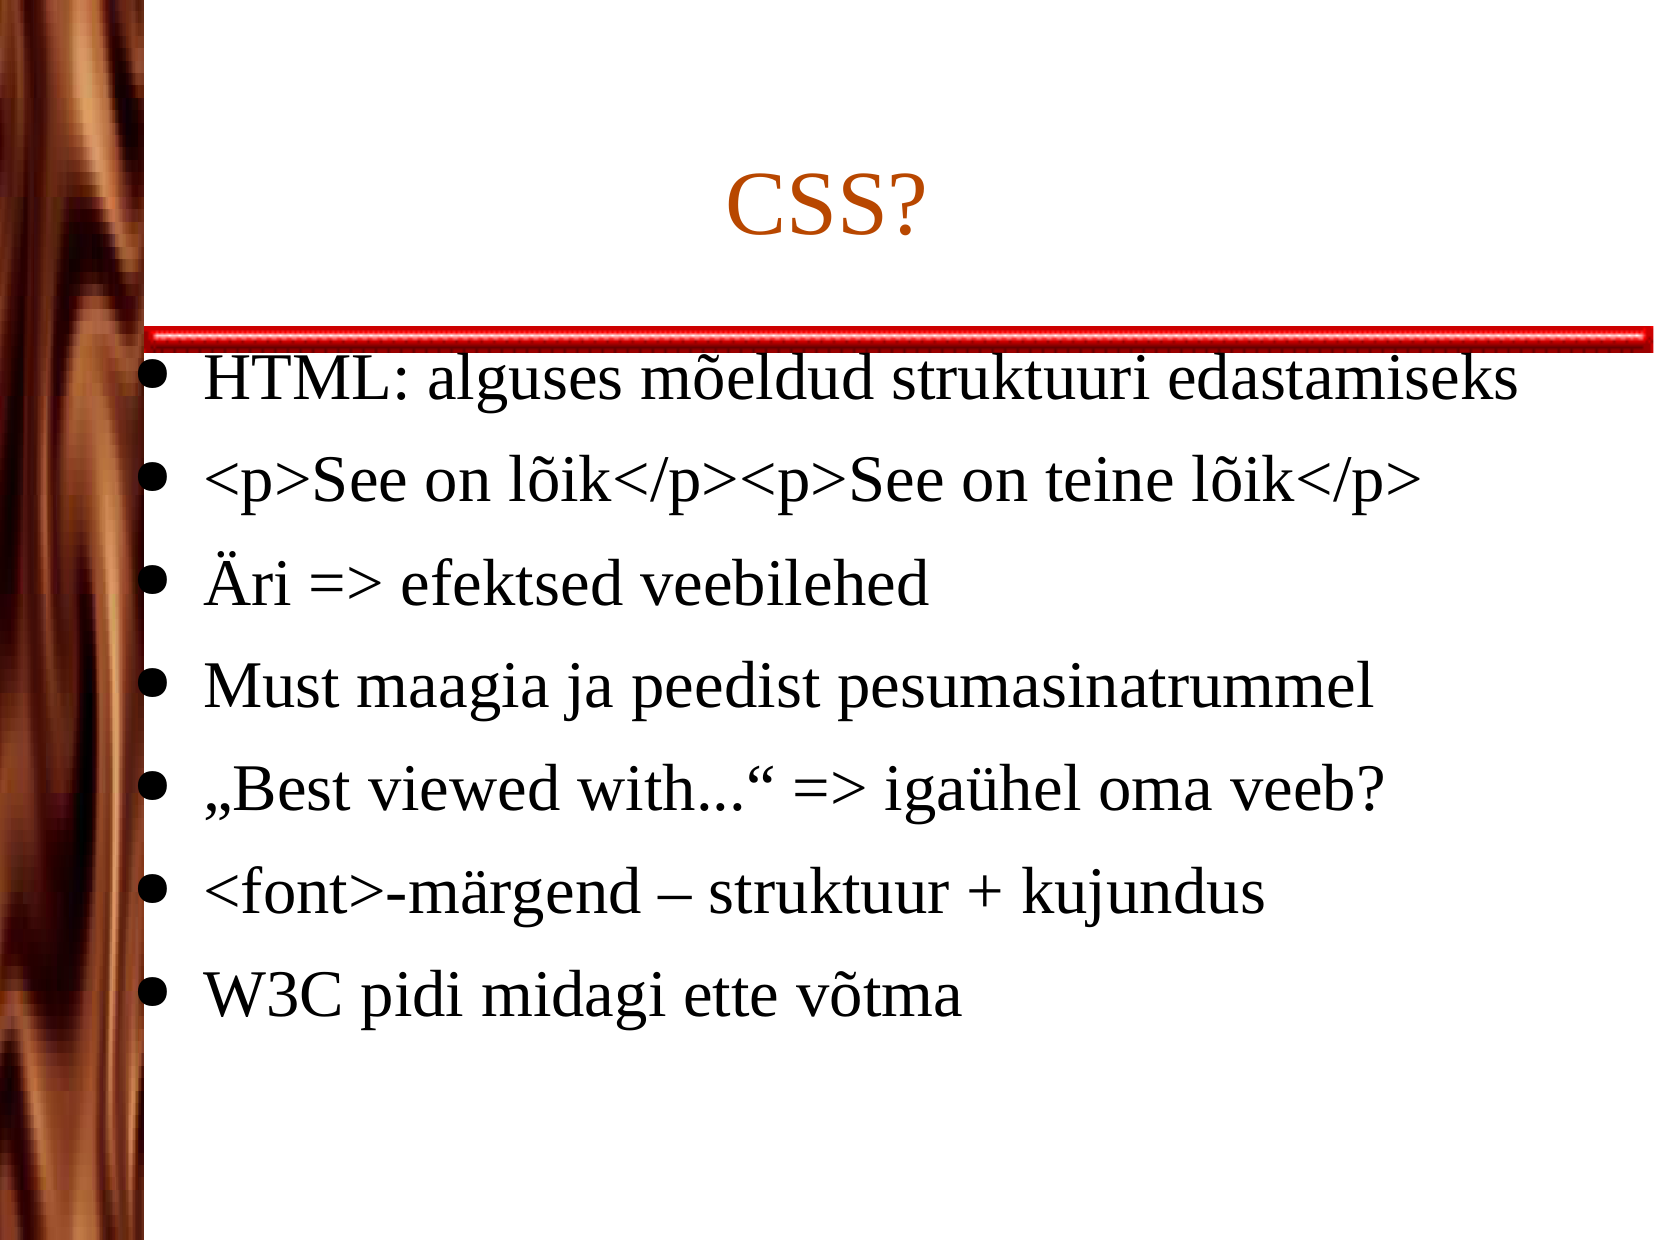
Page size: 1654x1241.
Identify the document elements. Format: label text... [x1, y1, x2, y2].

picture [0, 0, 1654, 1240]
title CSS? [121, 100, 1533, 312]
list HTML: alguses mõeldud struktuuri edastamiseks <p>See on lõik</p><p>See on teine lõik</p> Äri => efektsed veebilehed Must maagia ja peedist pesumasinatrummel „Best viewed with...“ => igaühel oma veeb? <font>-märgend – struktuur + kujundus W3C pidi midagi ette võtma [121, 344, 1533, 1126]
